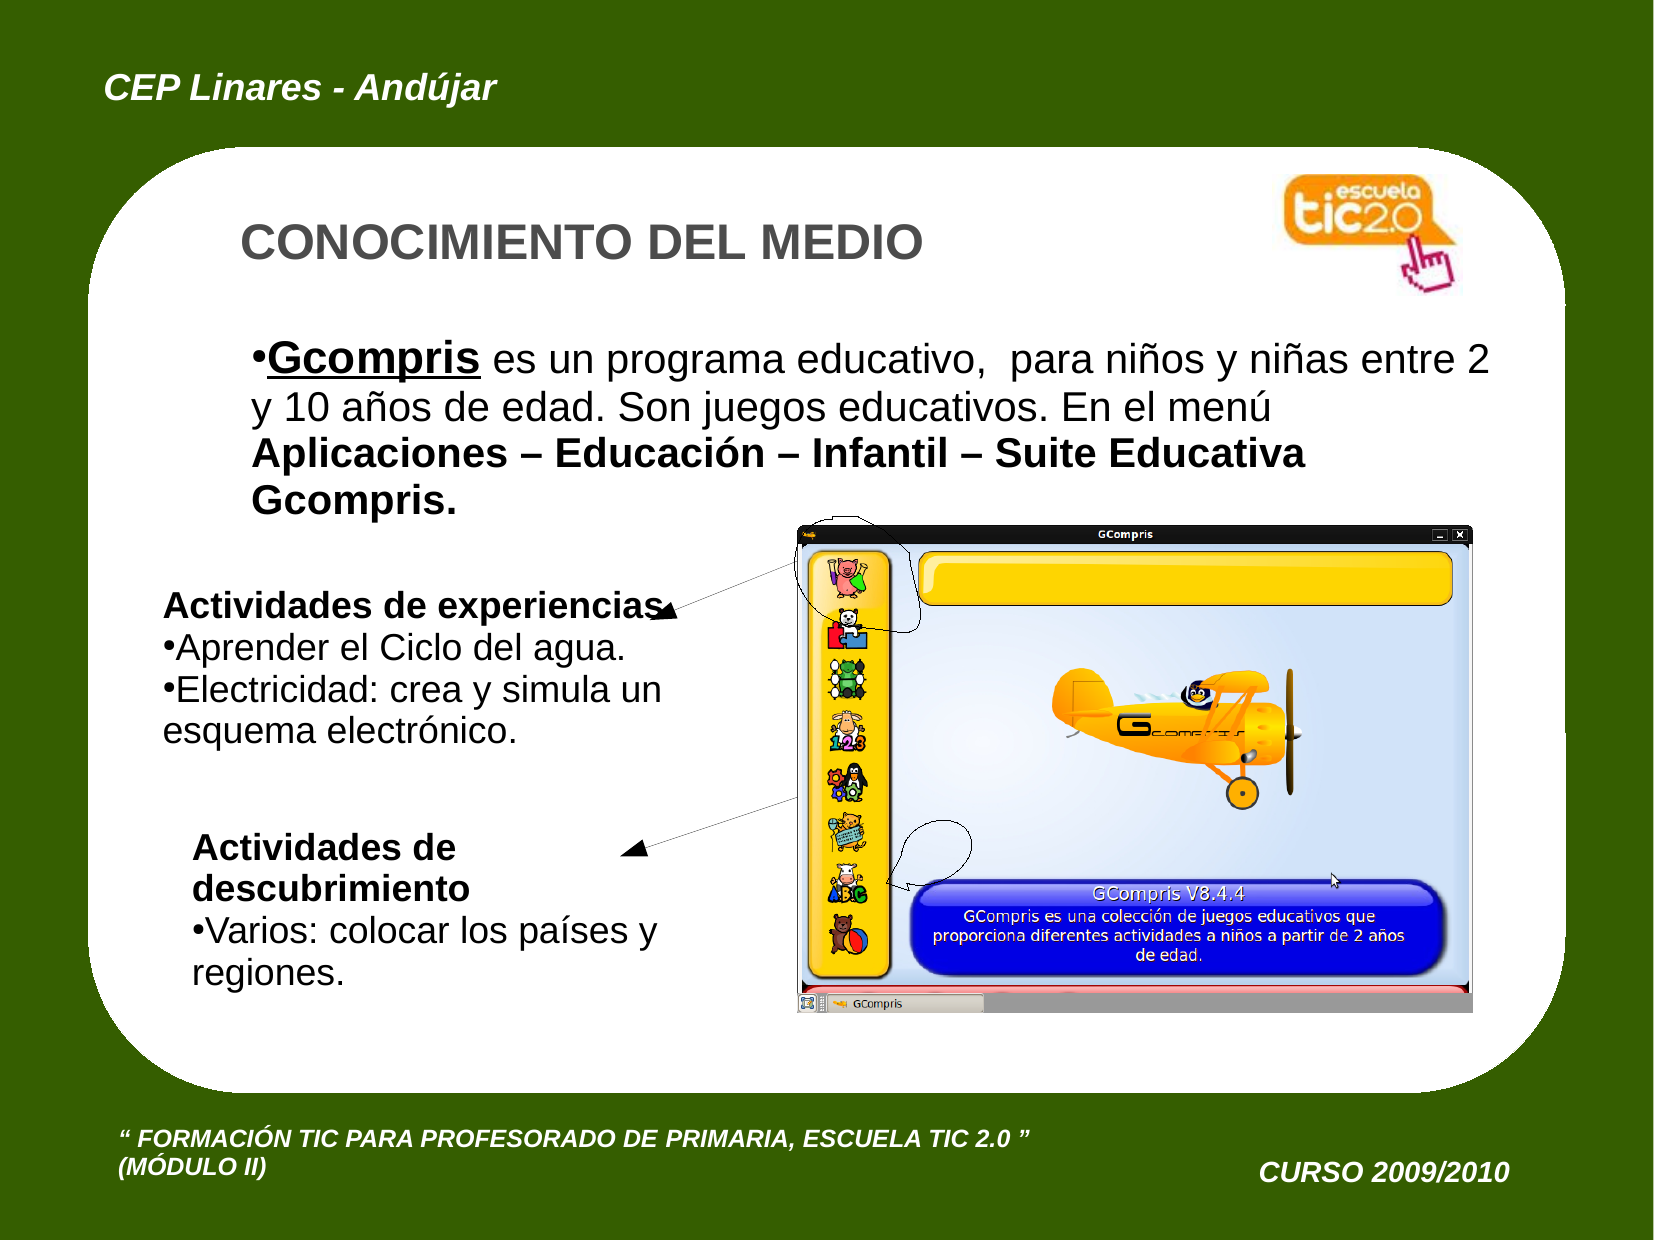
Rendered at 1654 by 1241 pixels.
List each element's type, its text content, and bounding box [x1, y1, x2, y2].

picture [1272, 174, 1463, 296]
text_box Gcompris es un programa educativo, para niños y niñas entre 2 y 10 años de edad. Son juegos educativos. En el menú Aplicaciones – Educación – Infantil – Suite Educativa Gcompris. [236, 324, 1506, 534]
picture [797, 525, 1473, 1013]
text_box Actividades de descubrimiento Varios: colocar los países y regiones. [177, 818, 709, 1004]
text_box Actividades de experiencias Aprender el Ciclo del agua. Electricidad: crea y simula un esquema electrónico. [147, 576, 798, 761]
text_box CONOCIMIENTO DEL MEDIO [225, 206, 975, 279]
